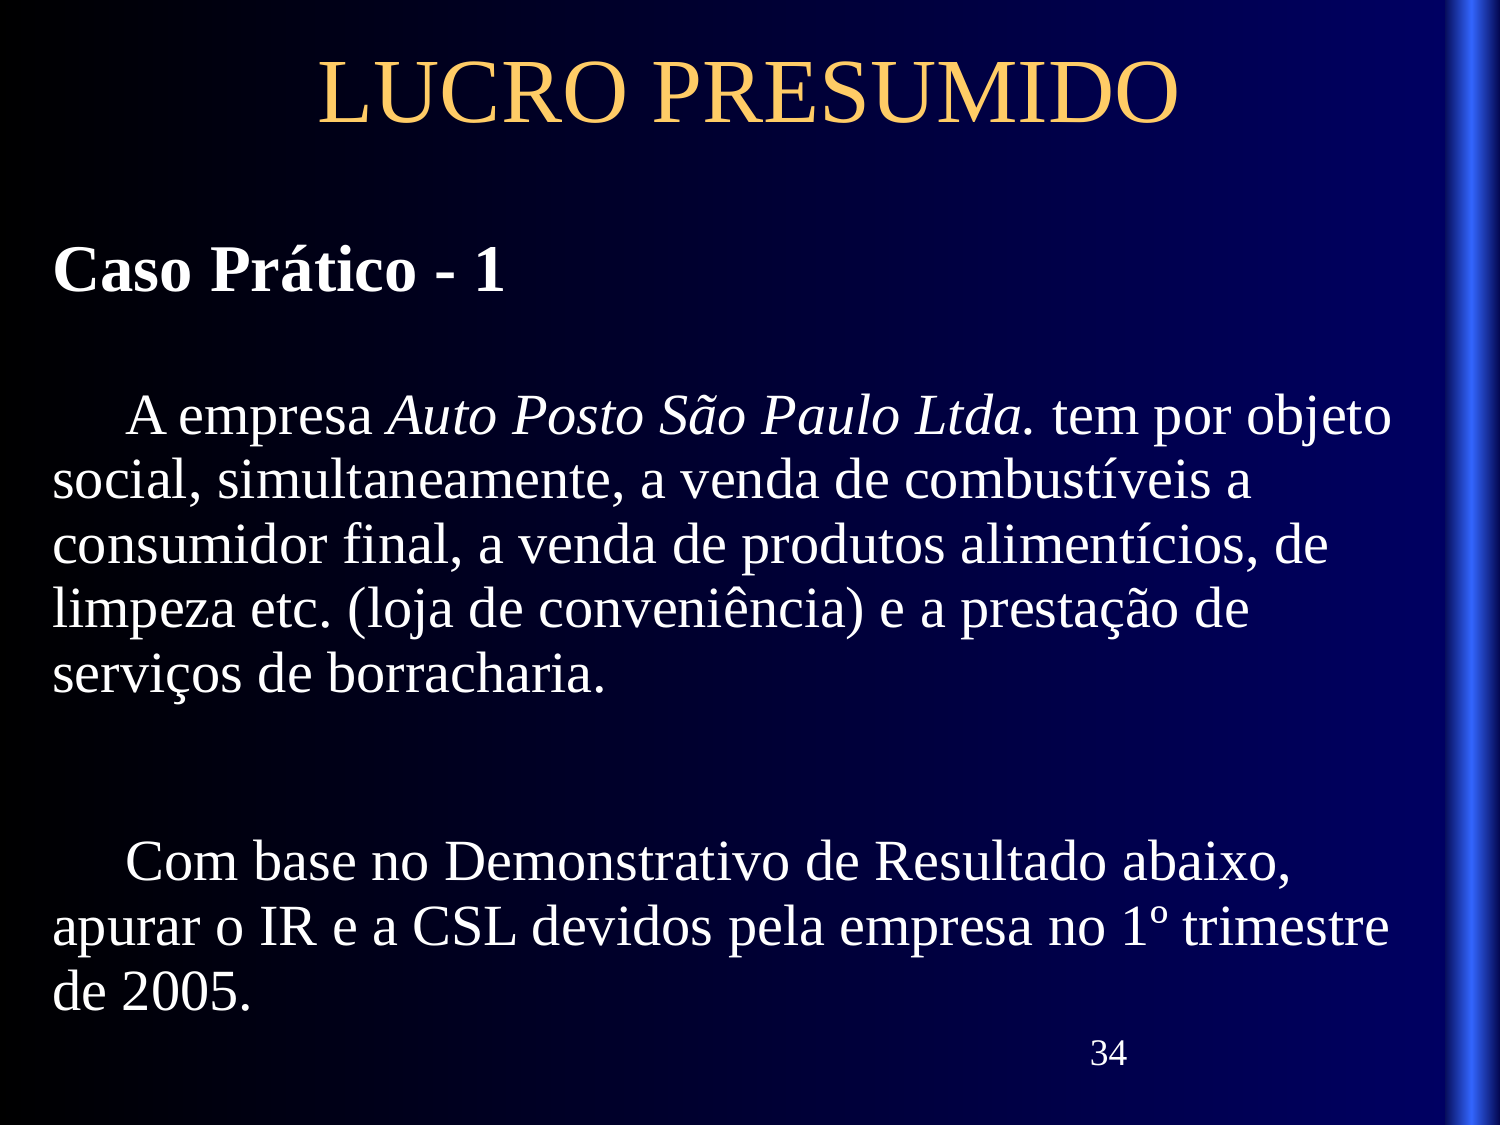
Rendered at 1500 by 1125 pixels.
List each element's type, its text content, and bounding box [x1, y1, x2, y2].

title LUCRO PRESUMIDO [112, 23, 1388, 211]
text_box Caso Prático - 1 A empresa Auto Posto São Paulo Ltda. tem por objeto social, simultaneamente, a venda de combustíveis a consumidor final, a venda de produtos alimentícios, de limpeza etc. (loja de conveniência) e a prestação de serviços de borracharia. Com base no Demonstrativo de Resultado abaixo, apurar o IR e a CSL devidos pela empresa no 1º trimestre de 2005. [37, 224, 1463, 1088]
